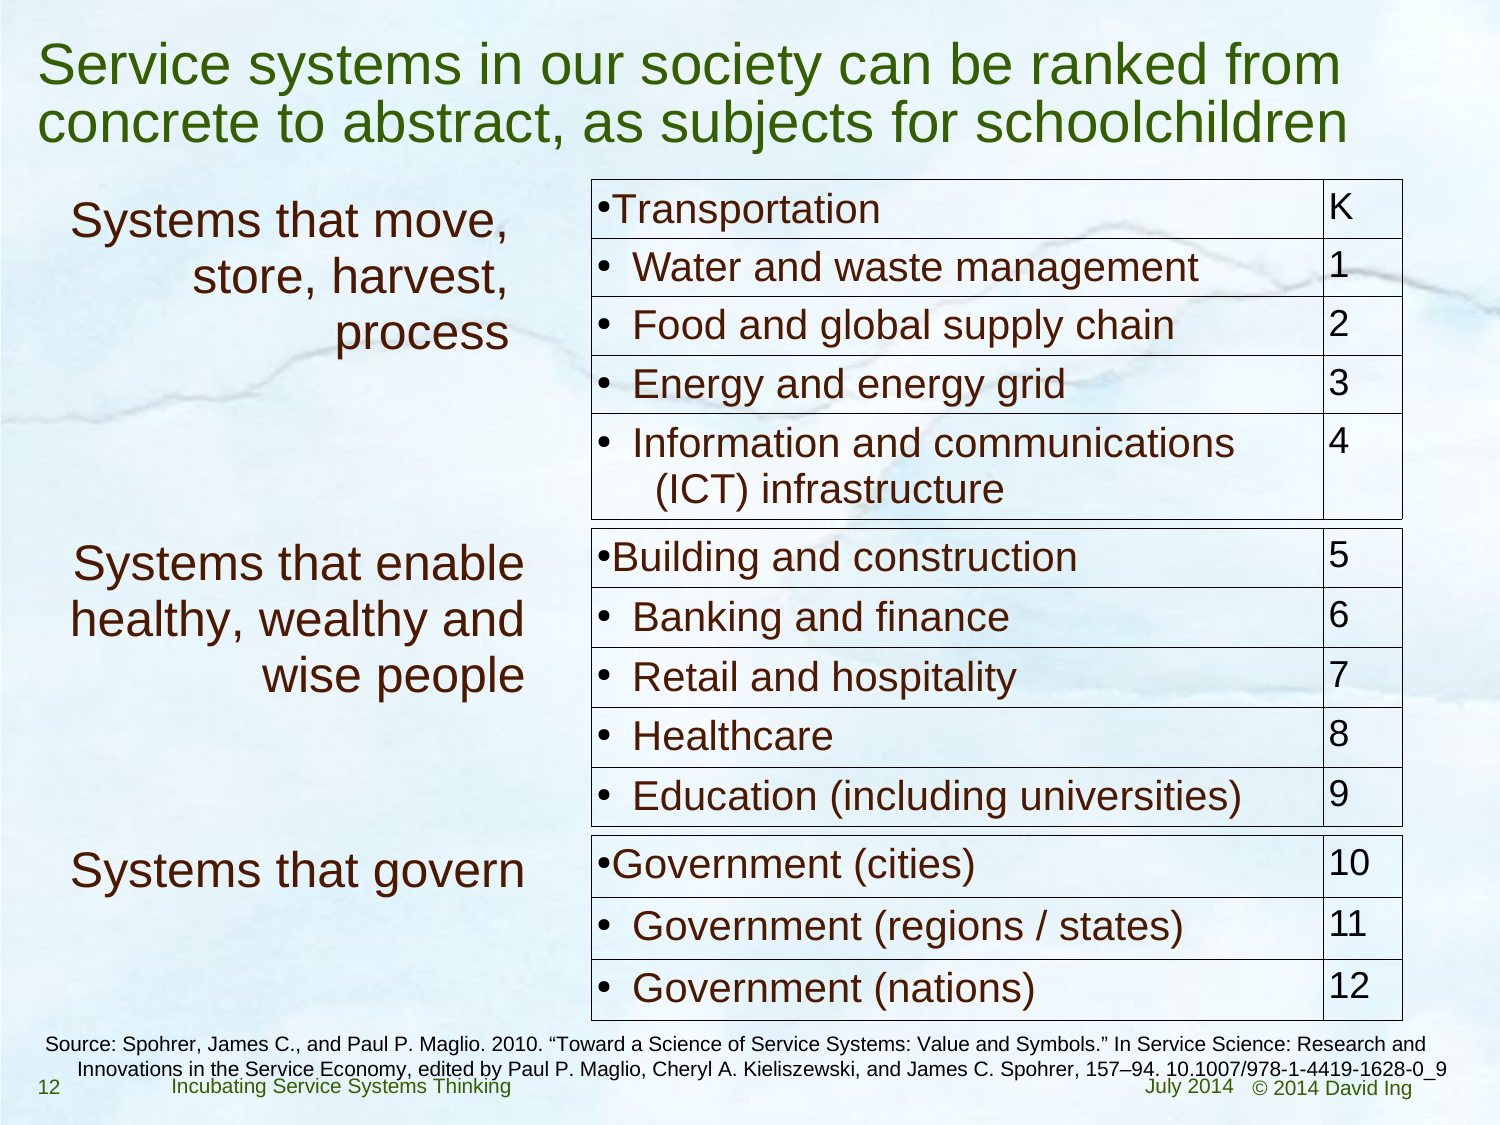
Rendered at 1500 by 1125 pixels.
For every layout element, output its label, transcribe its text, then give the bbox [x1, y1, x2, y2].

text_box Systems that govern [55, 835, 581, 967]
table_header K [1324, 180, 1402, 238]
table_cell Education (including universities) [592, 768, 1323, 826]
table_cell 4 [1324, 414, 1402, 519]
table_header Building and construction [592, 529, 1323, 587]
table_cell Healthcare [592, 708, 1323, 767]
table_cell Water and waste management [592, 239, 1323, 296]
table_cell 9 [1324, 768, 1402, 826]
table_cell 3 [1324, 356, 1402, 413]
table_cell Energy and energy grid [592, 356, 1323, 413]
table_cell 2 [1324, 297, 1402, 355]
table_cell 12 [1324, 960, 1402, 1020]
title Service systems in our society can be ranked from concrete to abstract, as subjects for schoolchildren [37, 37, 1463, 176]
table_cell 6 [1324, 588, 1402, 647]
table_header Transportation [592, 180, 1323, 238]
text_box Systems that move, store, harvest, process [55, 185, 581, 523]
table_cell 11 [1324, 898, 1402, 959]
table_cell Retail and hospitality [592, 648, 1323, 707]
table_cell Banking and finance [592, 588, 1323, 647]
table_cell 8 [1324, 708, 1402, 767]
table_cell 1 [1324, 239, 1402, 296]
table_header 10 [1324, 836, 1402, 897]
table_cell Information and communications (ICT) infrastructure [592, 414, 1323, 519]
table_cell Government (regions / states) [592, 898, 1323, 959]
table_cell 7 [1324, 648, 1402, 707]
text_box Systems that enable healthy, wealthy and wise people [55, 527, 581, 817]
table_header Government (cities) [592, 836, 1323, 897]
table_cell Food and global supply chain [592, 297, 1323, 355]
table_header 5 [1324, 529, 1402, 587]
text_box Source: Spohrer, James C., and Paul P. Maglio. 2010. “Toward a Science of Service Systems: Value and Symbols.” In Service Science: Research and Innovations in the Service Economy, edited by Paul P. Maglio, Cheryl A. Kieliszewski, and James C. Spohrer, 157–94. 10.1007/978-1-4419-1628-0_9 - [30, 1023, 1477, 1087]
picture [0, 0, 1500, 1125]
table_cell Government (nations) [592, 960, 1323, 1020]
